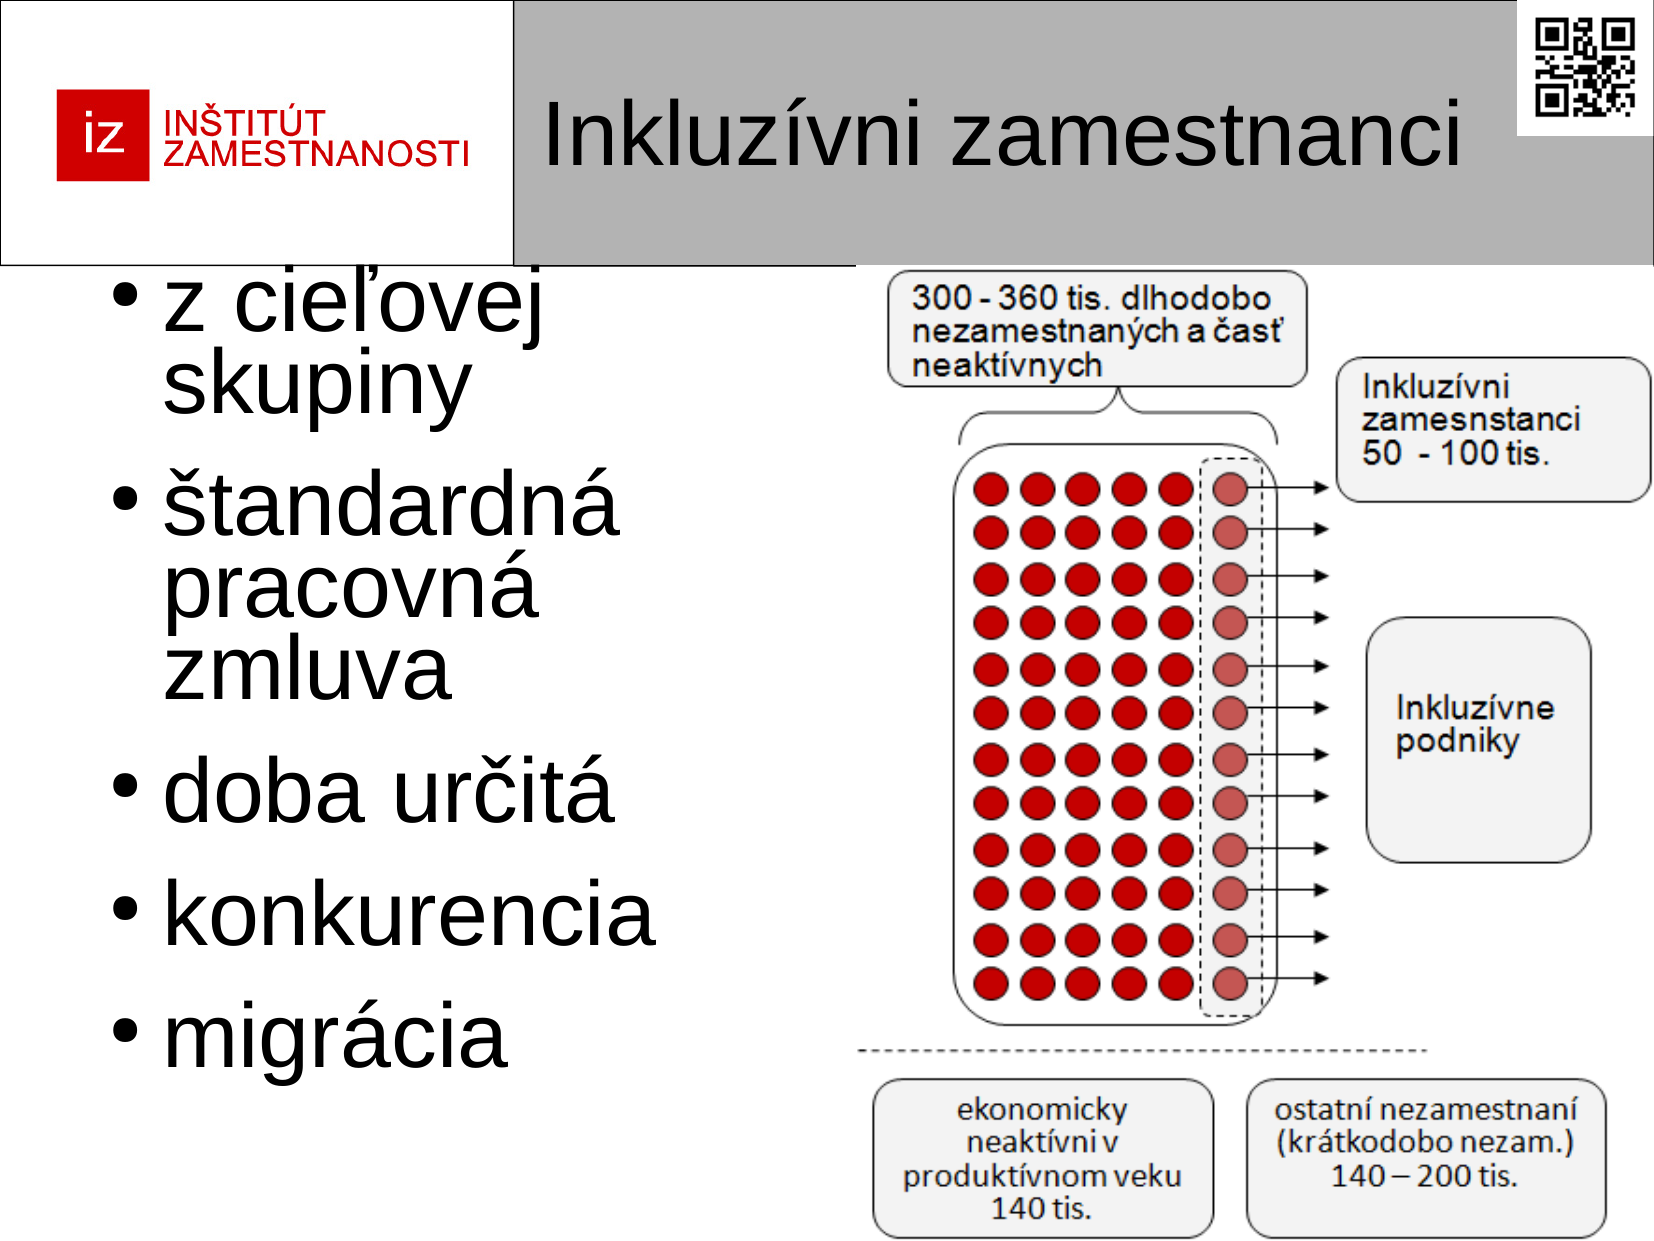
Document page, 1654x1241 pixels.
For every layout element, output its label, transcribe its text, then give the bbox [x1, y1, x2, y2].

title Inkluzívni zamestnanci [501, 44, 1506, 237]
picture [1517, 0, 1654, 136]
picture [5, 8, 512, 257]
list z cieľovej skupiny štandardná pracovná zmluva doba určitá konkurencia migrácia [91, 265, 709, 1182]
picture [856, 265, 1654, 1241]
